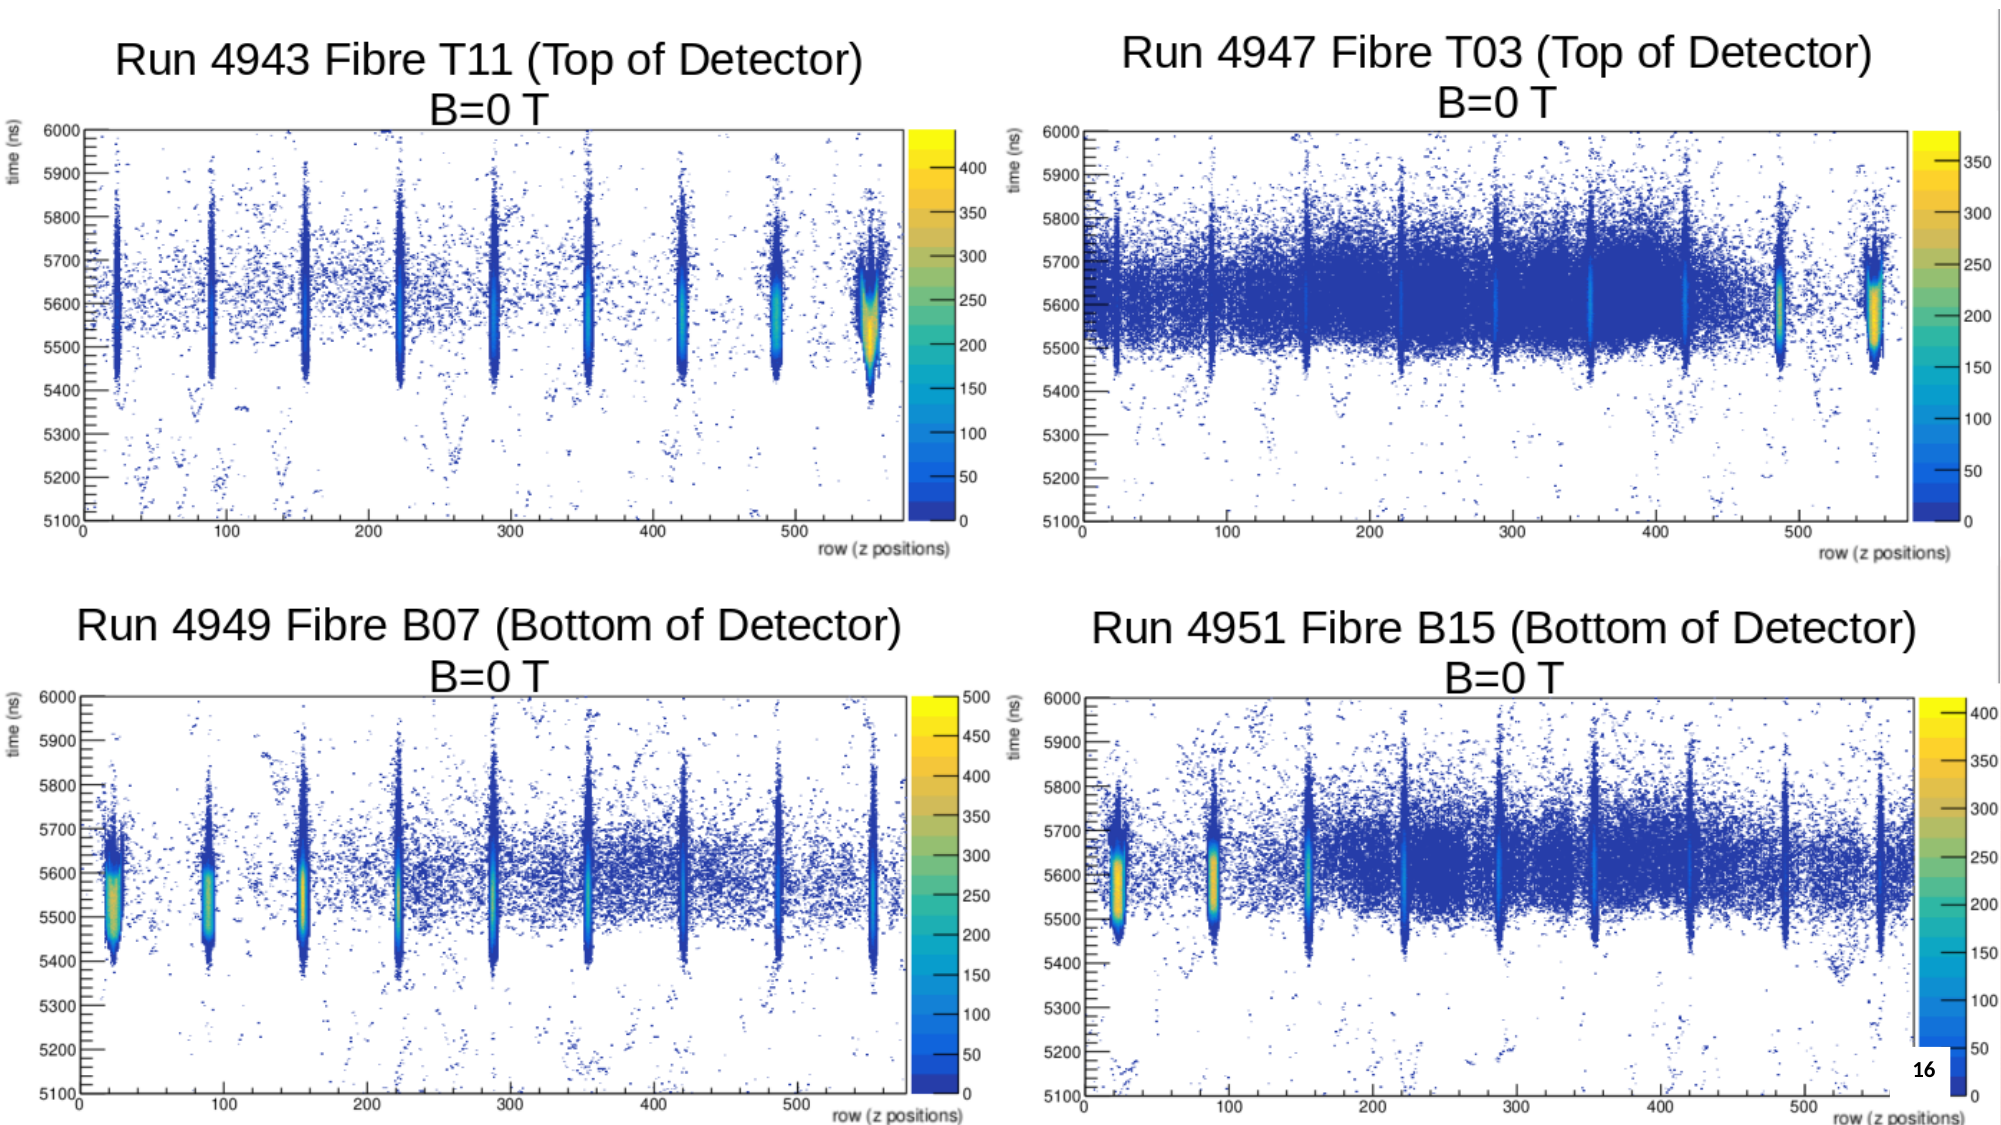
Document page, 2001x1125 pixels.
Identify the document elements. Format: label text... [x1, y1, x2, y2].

picture [0, 0, 2001, 1125]
text_box <number> [1889, 1046, 1951, 1107]
